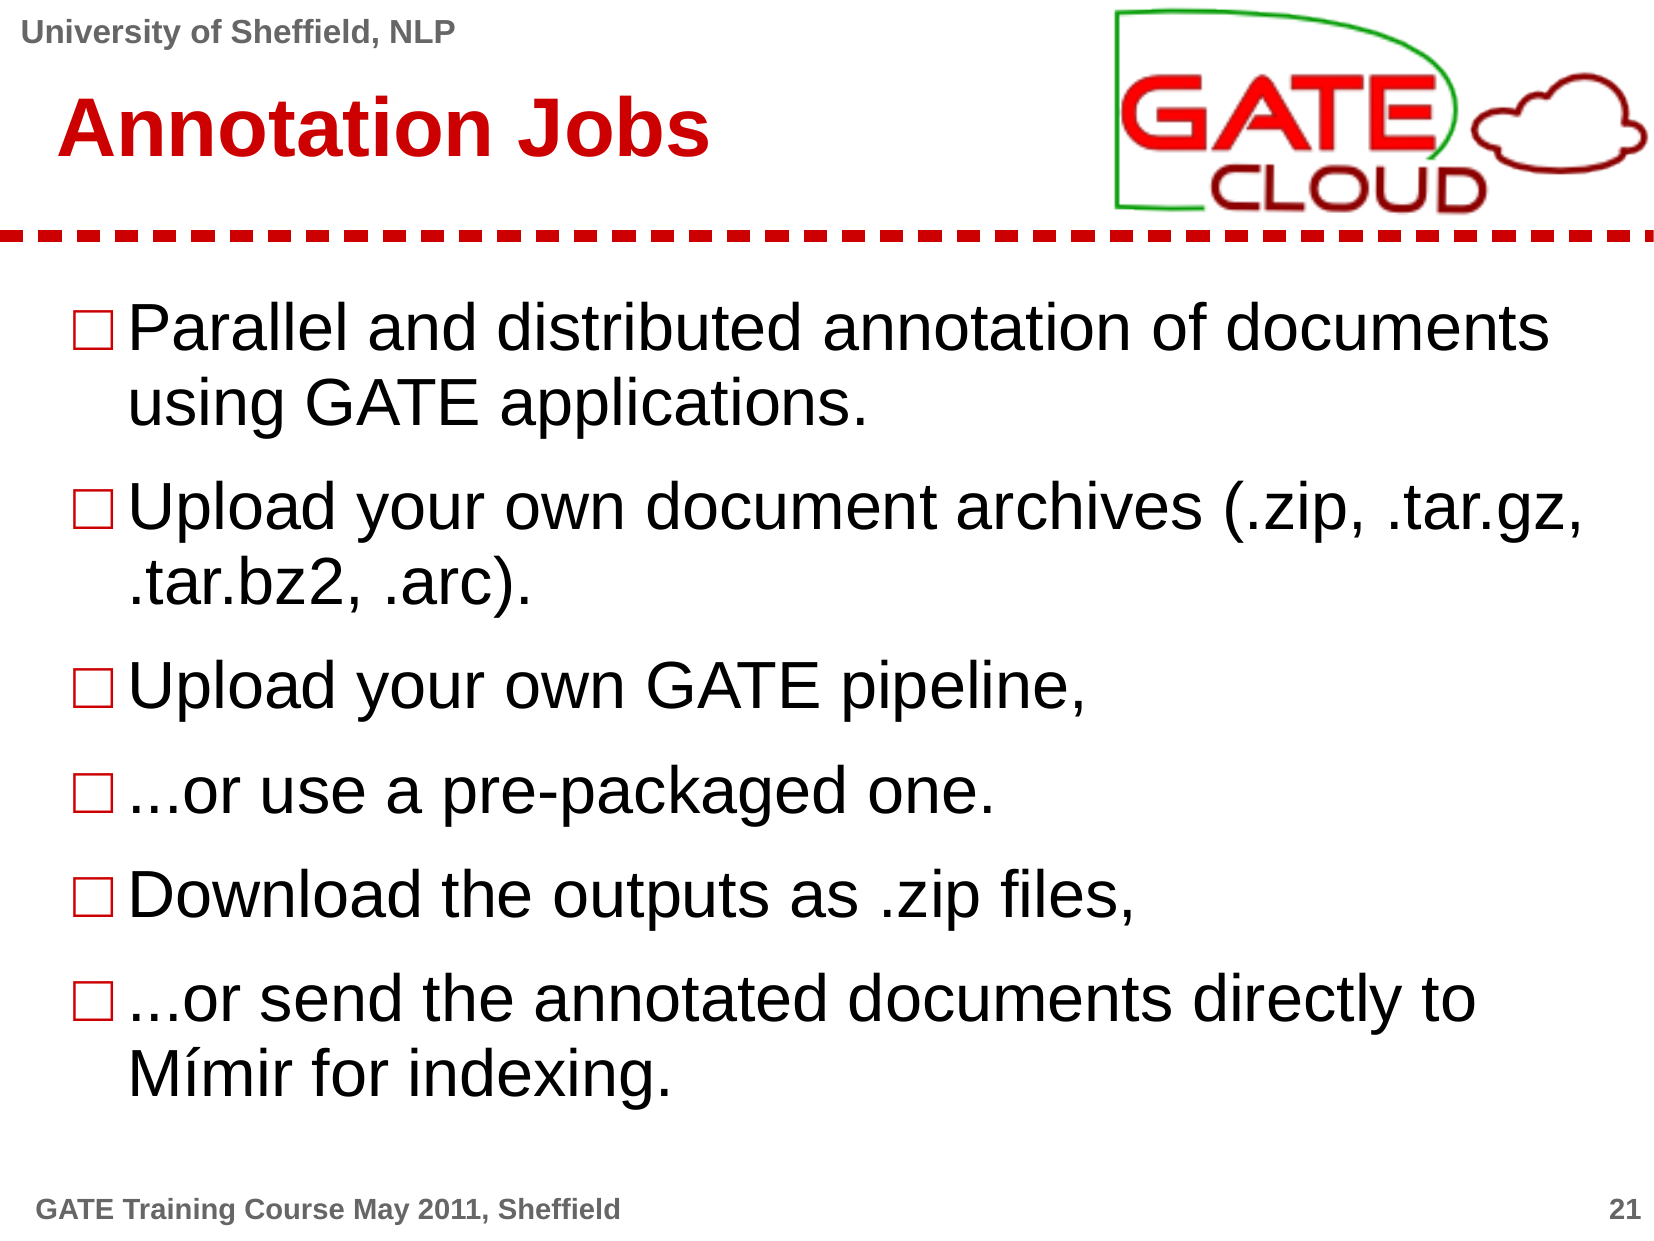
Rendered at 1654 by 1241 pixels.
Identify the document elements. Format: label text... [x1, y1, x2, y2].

picture [1110, 5, 1654, 223]
list Parallel and distributed annotation of documents using GATE applications. Upload your own document archives (.zip, .tar.gz, .tar.bz2, .arc). Upload your own GATE pipeline, ...or use a pre-packaged one. Download the outputs as .zip files, ...or send the annotated documents directly to Mímir for indexing. [56, 290, 1598, 1111]
title Annotation Jobs [56, 49, 1120, 207]
